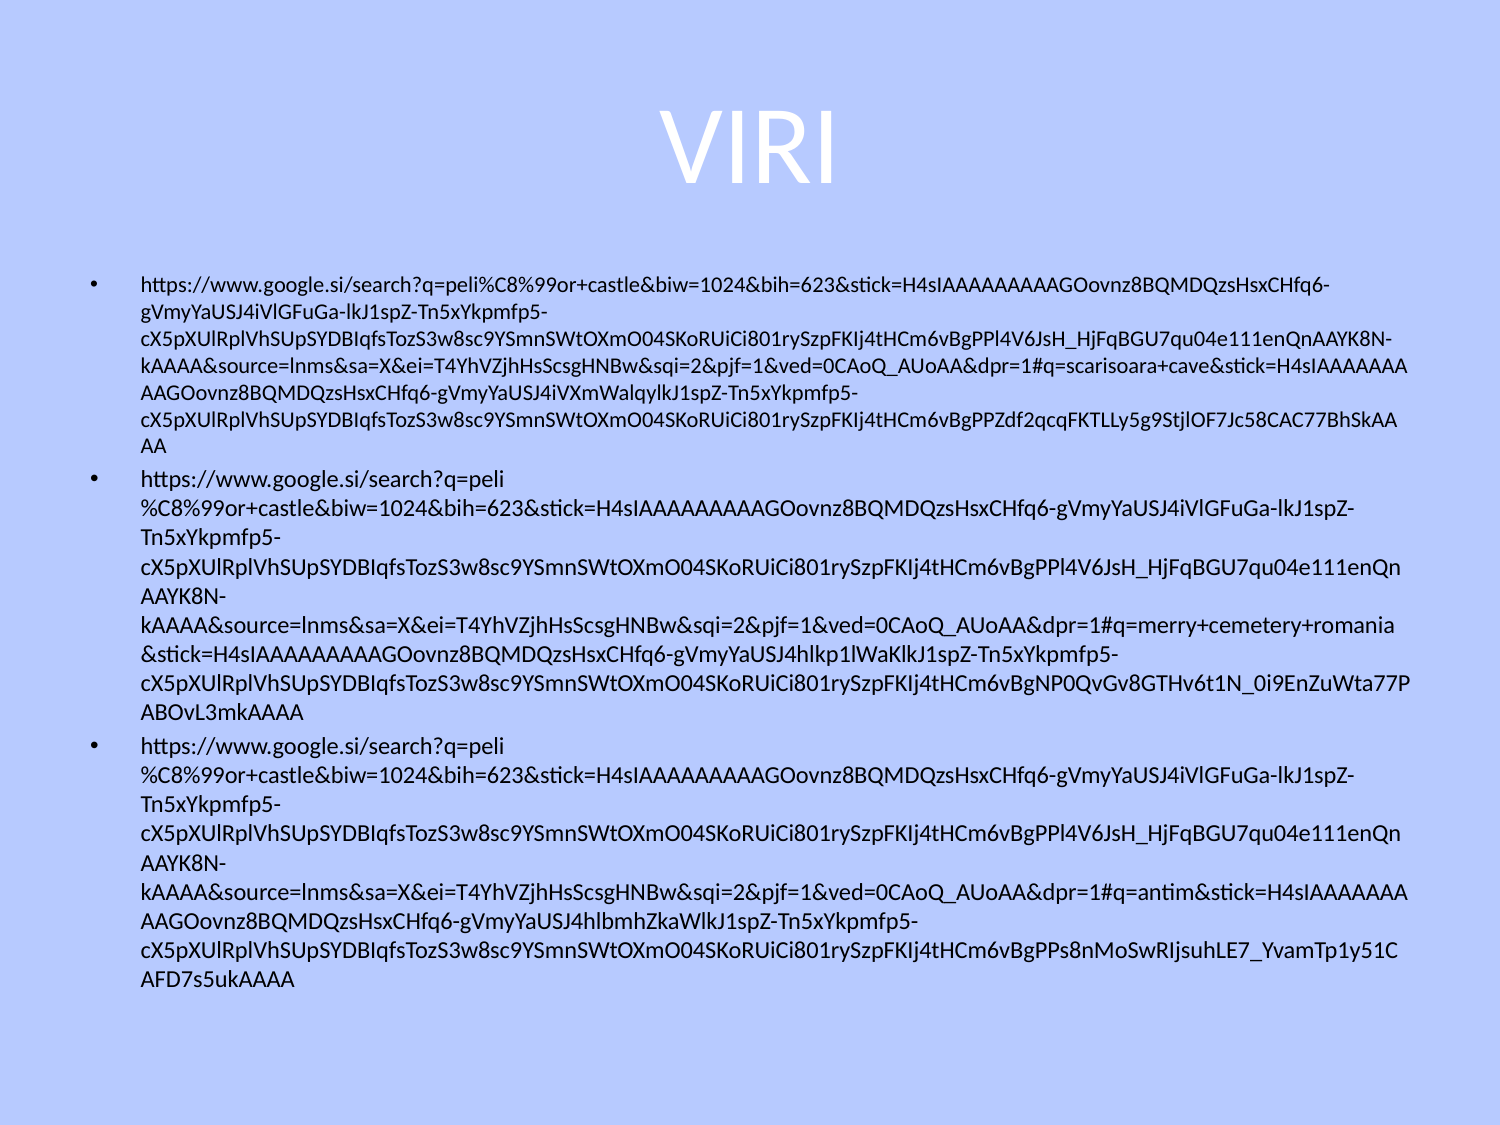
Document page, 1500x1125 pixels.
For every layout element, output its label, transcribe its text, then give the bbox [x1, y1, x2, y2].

list https://www.google.si/search?q=peli%C8%99or+castle&biw=1024&bih=623&stick=H4sIAAAAAAAAAGOovnz8BQMDQzsHsxCHfq6-gVmyYaUSJ4iVlGFuGa-lkJ1spZ-Tn5xYkpmfp5-cX5pXUlRplVhSUpSYDBIqfsTozS3w8sc9YSmnSWtOXmO04SKoRUiCi801rySzpFKIj4tHCm6vBgPPl4V6JsH_HjFqBGU7qu04e111enQnAAYK8N-kAAAA&source=lnms&sa=X&ei=T4YhVZjhHsScsgHNBw&sqi=2&pjf=1&ved=0CAoQ_AUoAA&dpr=1#q=scarisoara+cave&stick=H4sIAAAAAAAAAGOovnz8BQMDQzsHsxCHfq6-gVmyYaUSJ4iVXmWalqylkJ1spZ-Tn5xYkpmfp5-cX5pXUlRplVhSUpSYDBIqfsTozS3w8sc9YSmnSWtOXmO04SKoRUiCi801rySzpFKIj4tHCm6vBgPPZdf2qcqFKTLLy5g9StjlOF7Jc58CAC77BhSkAAAA https://www.google.si/search?q=peli%C8%99or+castle&biw=1024&bih=623&stick=H4sIAAAAAAAAAGOovnz8BQMDQzsHsxCHfq6-gVmyYaUSJ4iVlGFuGa-lkJ1spZ-Tn5xYkpmfp5-cX5pXUlRplVhSUpSYDBIqfsTozS3w8sc9YSmnSWtOXmO04SKoRUiCi801rySzpFKIj4tHCm6vBgPPl4V6JsH_HjFqBGU7qu04e111enQnAAYK8N-kAAAA&source=lnms&sa=X&ei=T4YhVZjhHsScsgHNBw&sqi=2&pjf=1&ved=0CAoQ_AUoAA&dpr=1#q=merry+cemetery+romania&stick=H4sIAAAAAAAAAGOovnz8BQMDQzsHsxCHfq6-gVmyYaUSJ4hlkp1lWaKlkJ1spZ-Tn5xYkpmfp5-cX5pXUlRplVhSUpSYDBIqfsTozS3w8sc9YSmnSWtOXmO04SKoRUiCi801rySzpFKIj4tHCm6vBgNP0QvGv8GTHv6t1N_0i9EnZuWta77PABOvL3mkAAAA https://www.google.si/search?q=peli%C8%99or+castle&biw=1024&bih=623&stick=H4sIAAAAAAAAAGOovnz8BQMDQzsHsxCHfq6-gVmyYaUSJ4iVlGFuGa-lkJ1spZ-Tn5xYkpmfp5-cX5pXUlRplVhSUpSYDBIqfsTozS3w8sc9YSmnSWtOXmO04SKoRUiCi801rySzpFKIj4tHCm6vBgPPl4V6JsH_HjFqBGU7qu04e111enQnAAYK8N-kAAAA&source=lnms&sa=X&ei=T4YhVZjhHsScsgHNBw&sqi=2&pjf=1&ved=0CAoQ_AUoAA&dpr=1#q=antim&stick=H4sIAAAAAAAAAGOovnz8BQMDQzsHsxCHfq6-gVmyYaUSJ4hlbmhZkaWlkJ1spZ-Tn5xYkpmfp5-cX5pXUlRplVhSUpSYDBIqfsTozS3w8sc9YSmnSWtOXmO04SKoRUiCi801rySzpFKIj4tHCm6vBgPPs8nMoSwRIjsuhLE7_YvamTp1y51CAFD7s5ukAAAA [75, 262, 1425, 1005]
title VIRI [75, 45, 1425, 233]
